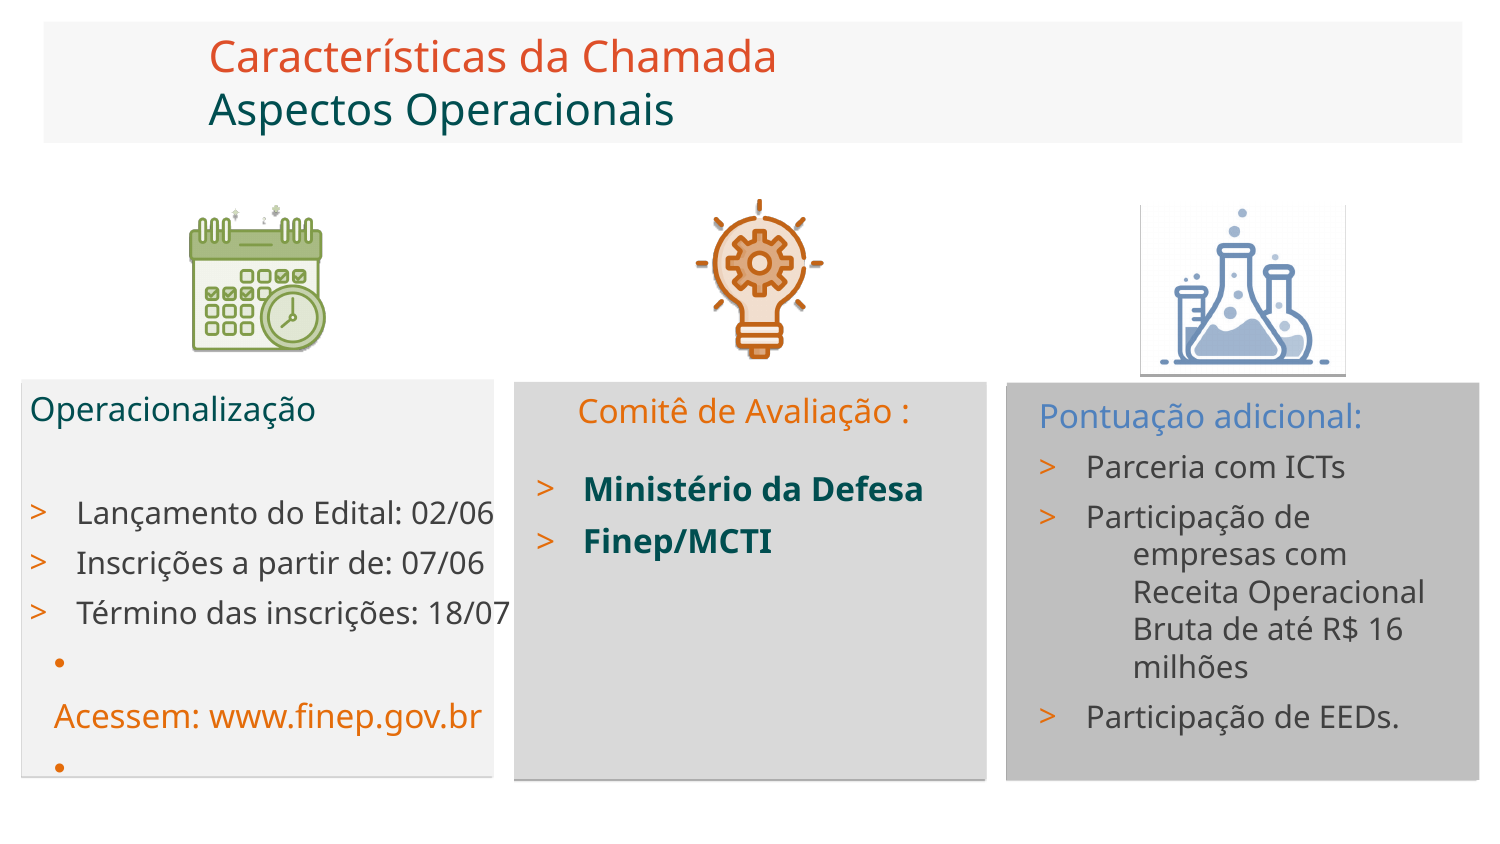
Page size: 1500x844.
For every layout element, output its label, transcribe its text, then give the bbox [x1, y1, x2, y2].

text_box Pontuação adicional: Parceria com ICTs Participação de empresas com Receita Operacional Bruta de até R$ 16 milhões Participação de EEDs. [1024, 387, 1462, 742]
text_box [514, 381, 987, 780]
picture [680, 200, 839, 359]
picture [1140, 201, 1346, 374]
text_box Comitê de Avaliação : [538, 383, 977, 438]
picture [185, 205, 330, 350]
text_box Características da Chamada Aspectos Operacionais [43, 21, 1463, 143]
text_box Operacionalização Lançamento do Edital: 02/06 Inscrições a partir de: 07/06 Término das inscrições: 18/07 Acessem: www.finep.gov.br [15, 381, 536, 795]
text_box [1006, 382, 1480, 780]
text_box Ministério da Defesa Finep/MCTI [521, 461, 954, 568]
